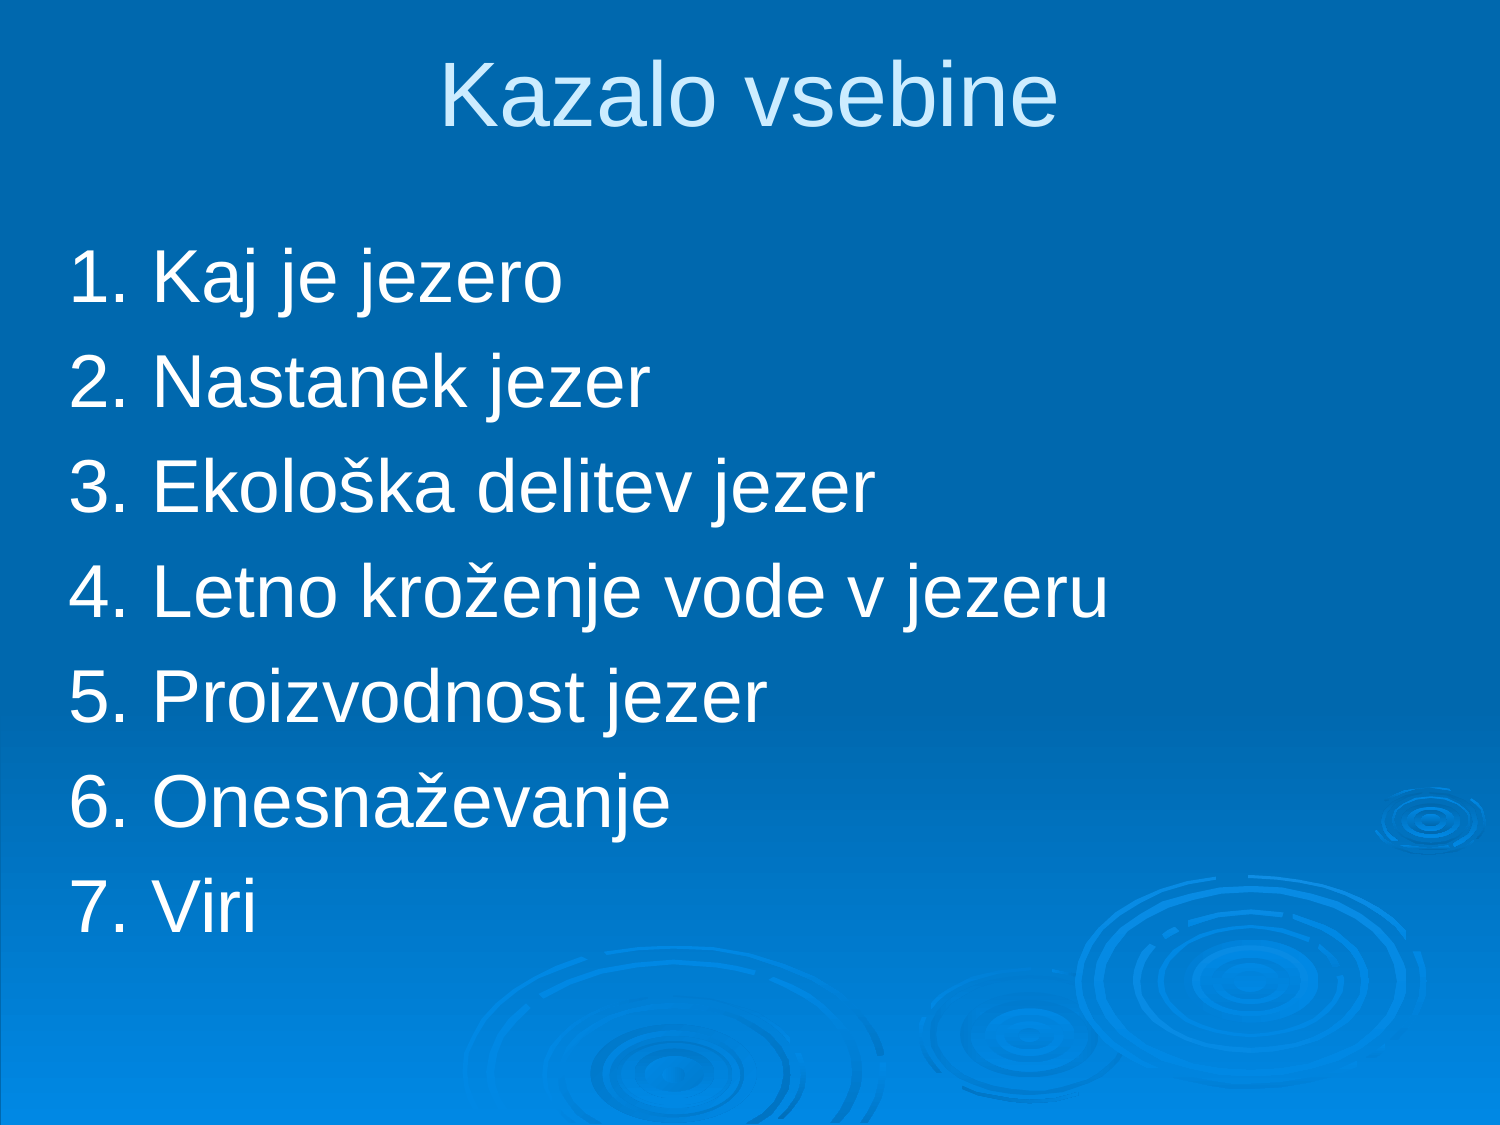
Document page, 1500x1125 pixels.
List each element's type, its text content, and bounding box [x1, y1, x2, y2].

list 1. Kaj je jezero 2. Nastanek jezer 3. Ekološka delitev jezer 4. Letno kroženje vode v jezeru 5. Proizvodnost jezer 6. Onesnaževanje 7. Viri [53, 220, 1425, 1047]
title Kazalo vsebine [75, 7, 1425, 173]
